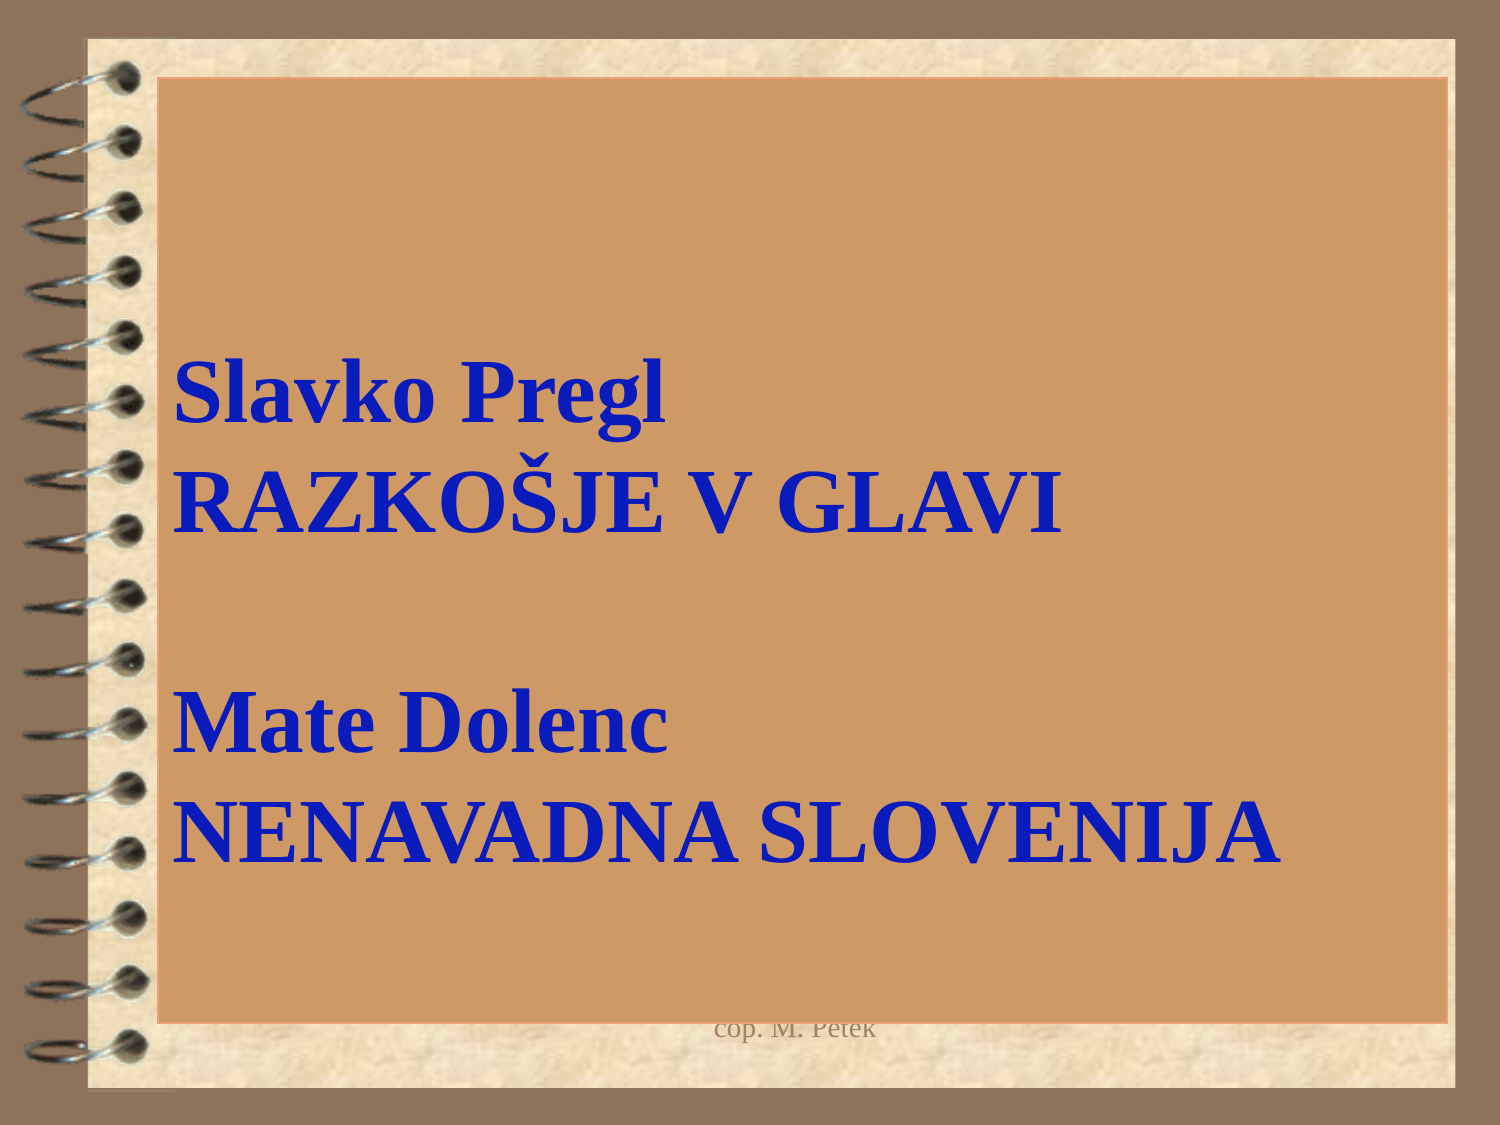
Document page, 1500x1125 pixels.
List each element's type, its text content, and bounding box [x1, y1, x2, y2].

picture [0, 0, 1456, 1125]
title Slavko Pregl RAZKOŠJE V GLAVI Mate Dolenc NENAVADNA SLOVENIJA [157, 78, 1447, 1024]
